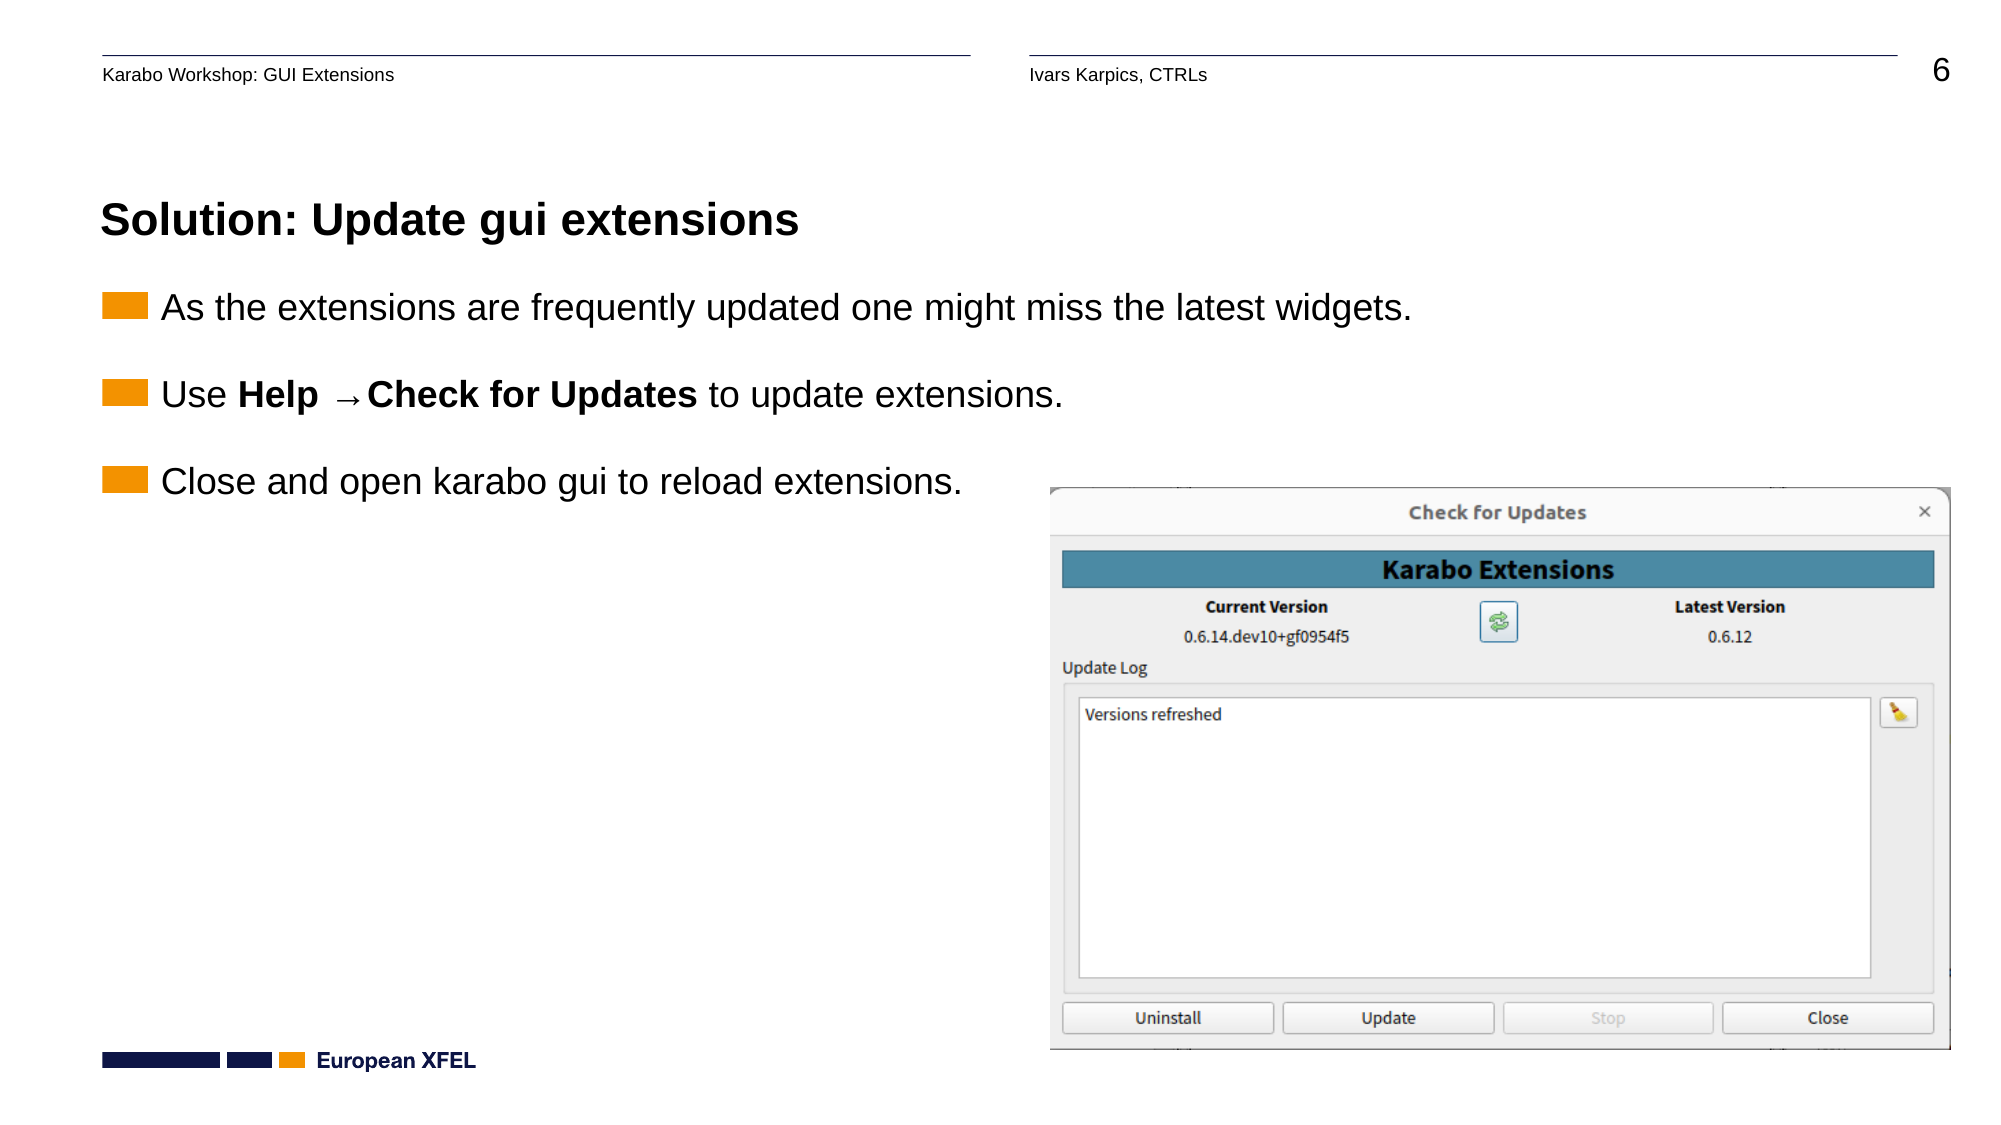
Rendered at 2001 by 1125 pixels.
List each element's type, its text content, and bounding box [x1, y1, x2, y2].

title Solution: Update gui extensions [100, 116, 1898, 245]
picture [1050, 487, 1951, 1051]
list As the extensions are frequently updated one might miss the latest widgets. Use Help →Check for Updates to update extensions. Close and open karabo gui to reload extensions. [102, 278, 1898, 917]
